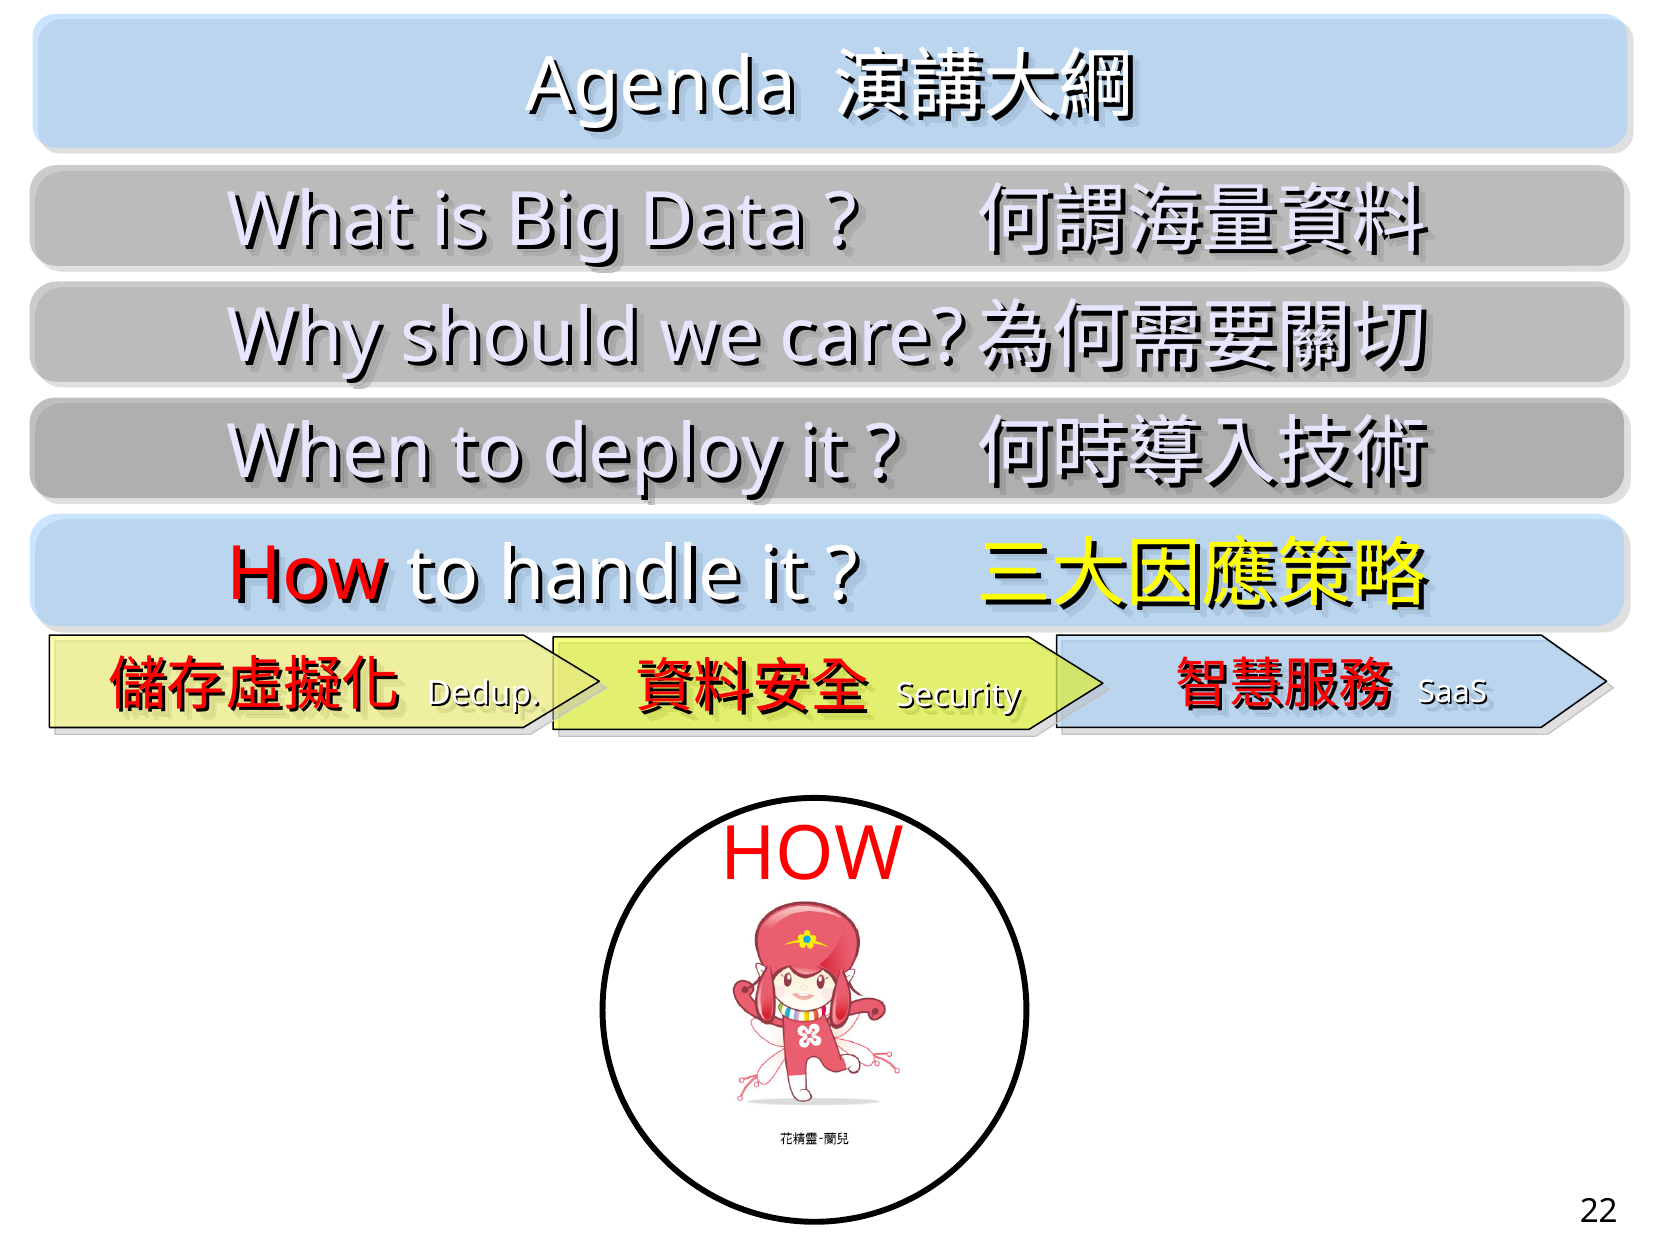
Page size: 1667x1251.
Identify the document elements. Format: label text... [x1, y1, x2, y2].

text_box Agenda 演講大綱 [32, 14, 1628, 148]
text_box How to handle it ? 三大因應策略 [29, 513, 1625, 627]
text_box What is Big Data ? 何謂海量資料 [29, 165, 1625, 266]
picture [716, 903, 913, 1158]
text_box Why should we care? 為何需要關切 [29, 281, 1625, 382]
text_box 智慧服務 SaaS [1056, 635, 1607, 728]
text_box 資料安全 Security [553, 636, 1103, 730]
text_box HOW [590, 797, 1034, 903]
text_box When to deploy it ? 何時導入技術 [29, 397, 1625, 499]
text_box 儲存虛擬化 Dedup. [49, 635, 600, 728]
text_box [602, 903, 1027, 1222]
